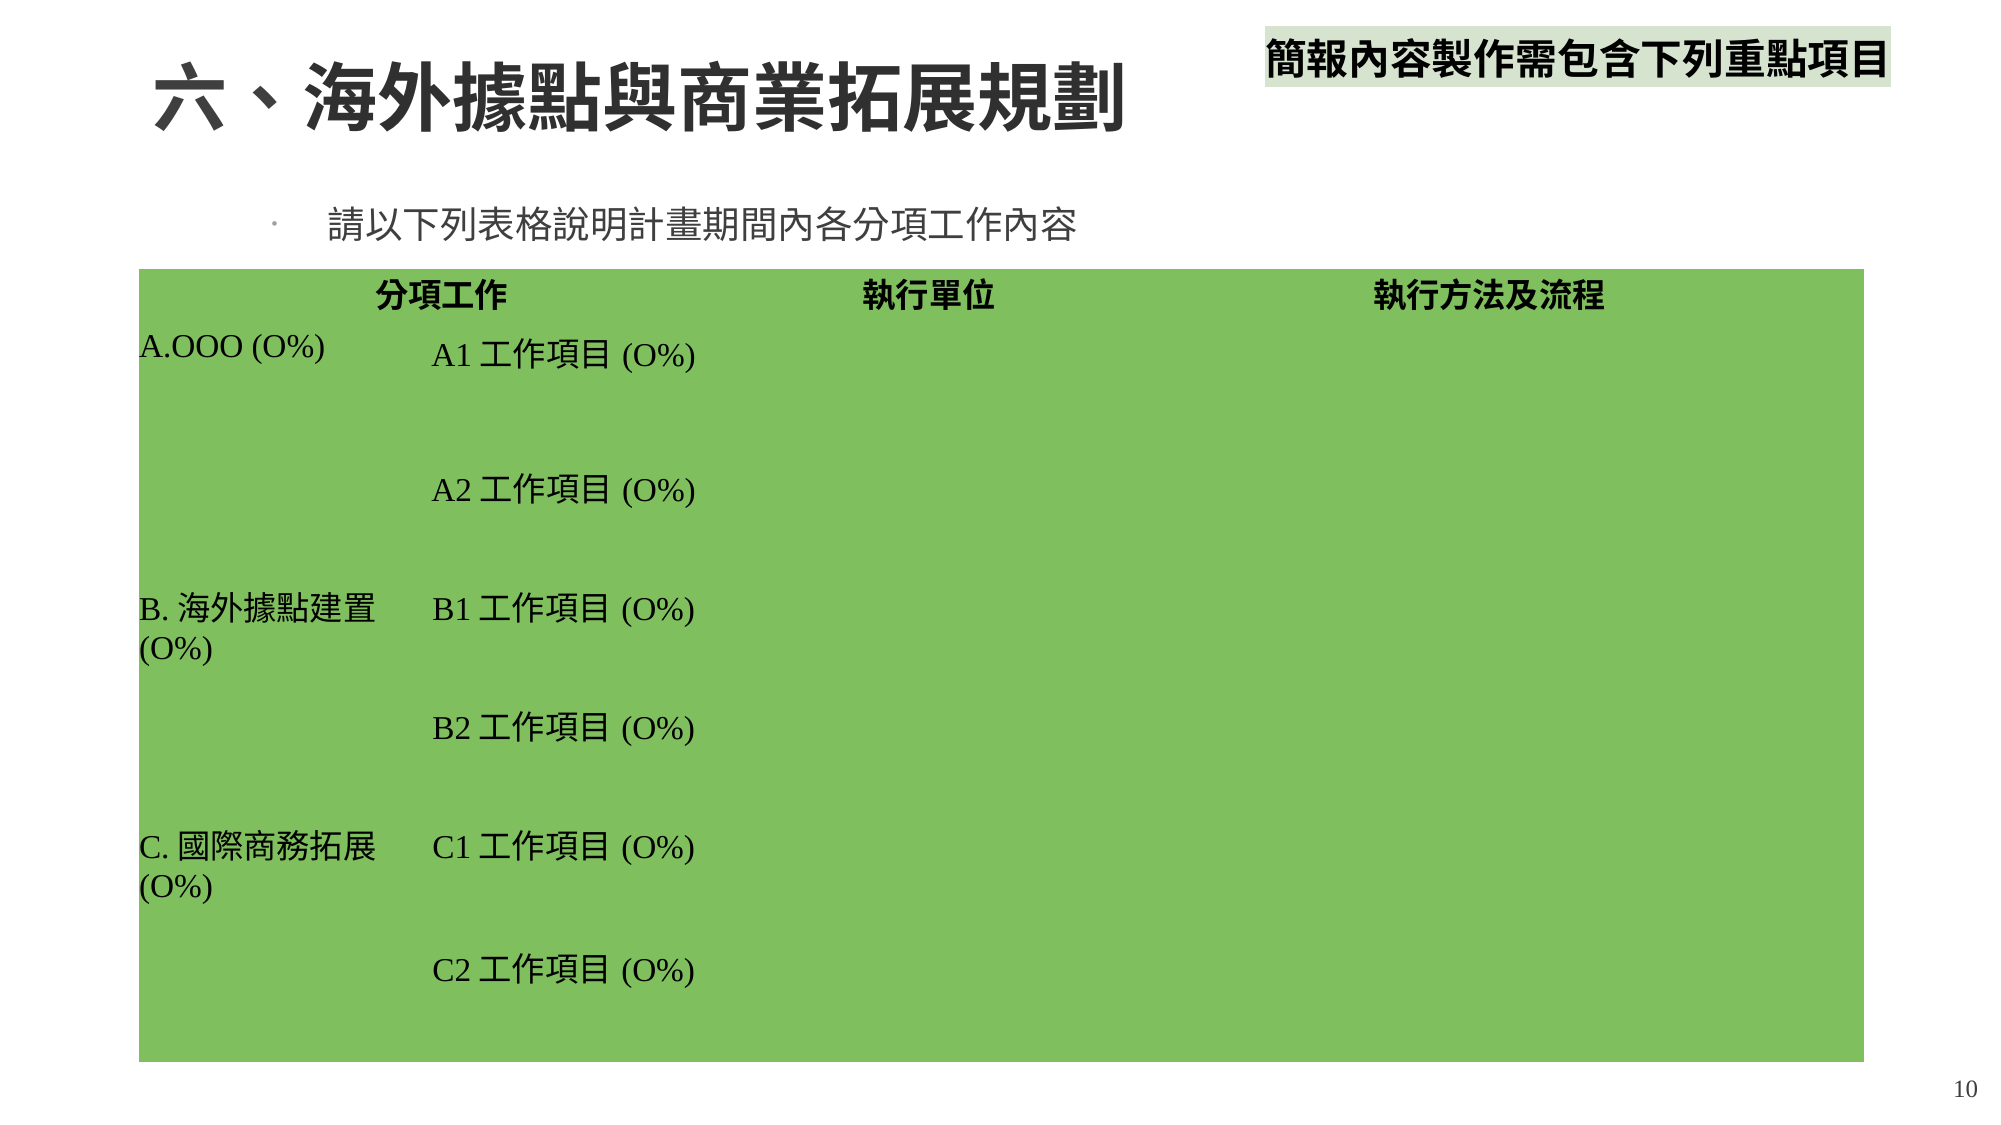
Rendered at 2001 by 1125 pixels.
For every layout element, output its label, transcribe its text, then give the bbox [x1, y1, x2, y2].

table_cell B.海外據點建置(O%) [139, 582, 384, 820]
table_cell [1115, 701, 1864, 820]
table_cell B2工作項目(O%) [384, 701, 744, 820]
table_cell C2工作項目(O%) [384, 943, 744, 1062]
text_box 簡報內容製作需包含下列重點項目 [1174, 26, 1983, 91]
table_cell [744, 943, 1115, 1062]
table_header 執行單位 [744, 269, 1115, 328]
table_cell [744, 582, 1115, 701]
table_cell [744, 463, 1115, 582]
table_cell [1115, 943, 1864, 1062]
table_cell [1115, 582, 1864, 701]
table_cell C.國際商務拓展(O%) [139, 820, 384, 1062]
text_box 10 [1931, 1062, 2000, 1113]
table_cell B1工作項目(O%) [384, 582, 744, 701]
table_cell [744, 328, 1115, 463]
title 六、海外據點與商業拓展規劃 [137, 49, 1863, 153]
table_header 分項工作 [139, 269, 744, 328]
table_cell [1115, 328, 1864, 463]
table_cell A1工作項目(O%) [384, 328, 744, 463]
table_cell [1115, 820, 1864, 943]
table_cell [744, 820, 1115, 943]
table_cell [1115, 463, 1864, 582]
table_header 執行方法及流程 [1115, 269, 1864, 328]
table_cell C1工作項目(O%) [384, 820, 744, 943]
table_cell A.OOO (O%) [139, 328, 384, 582]
table_cell A2工作項目(O%) [384, 463, 744, 582]
list 請以下列表格說明計畫期間內各分項工作內容 [137, 193, 1863, 269]
table_cell [744, 701, 1115, 820]
